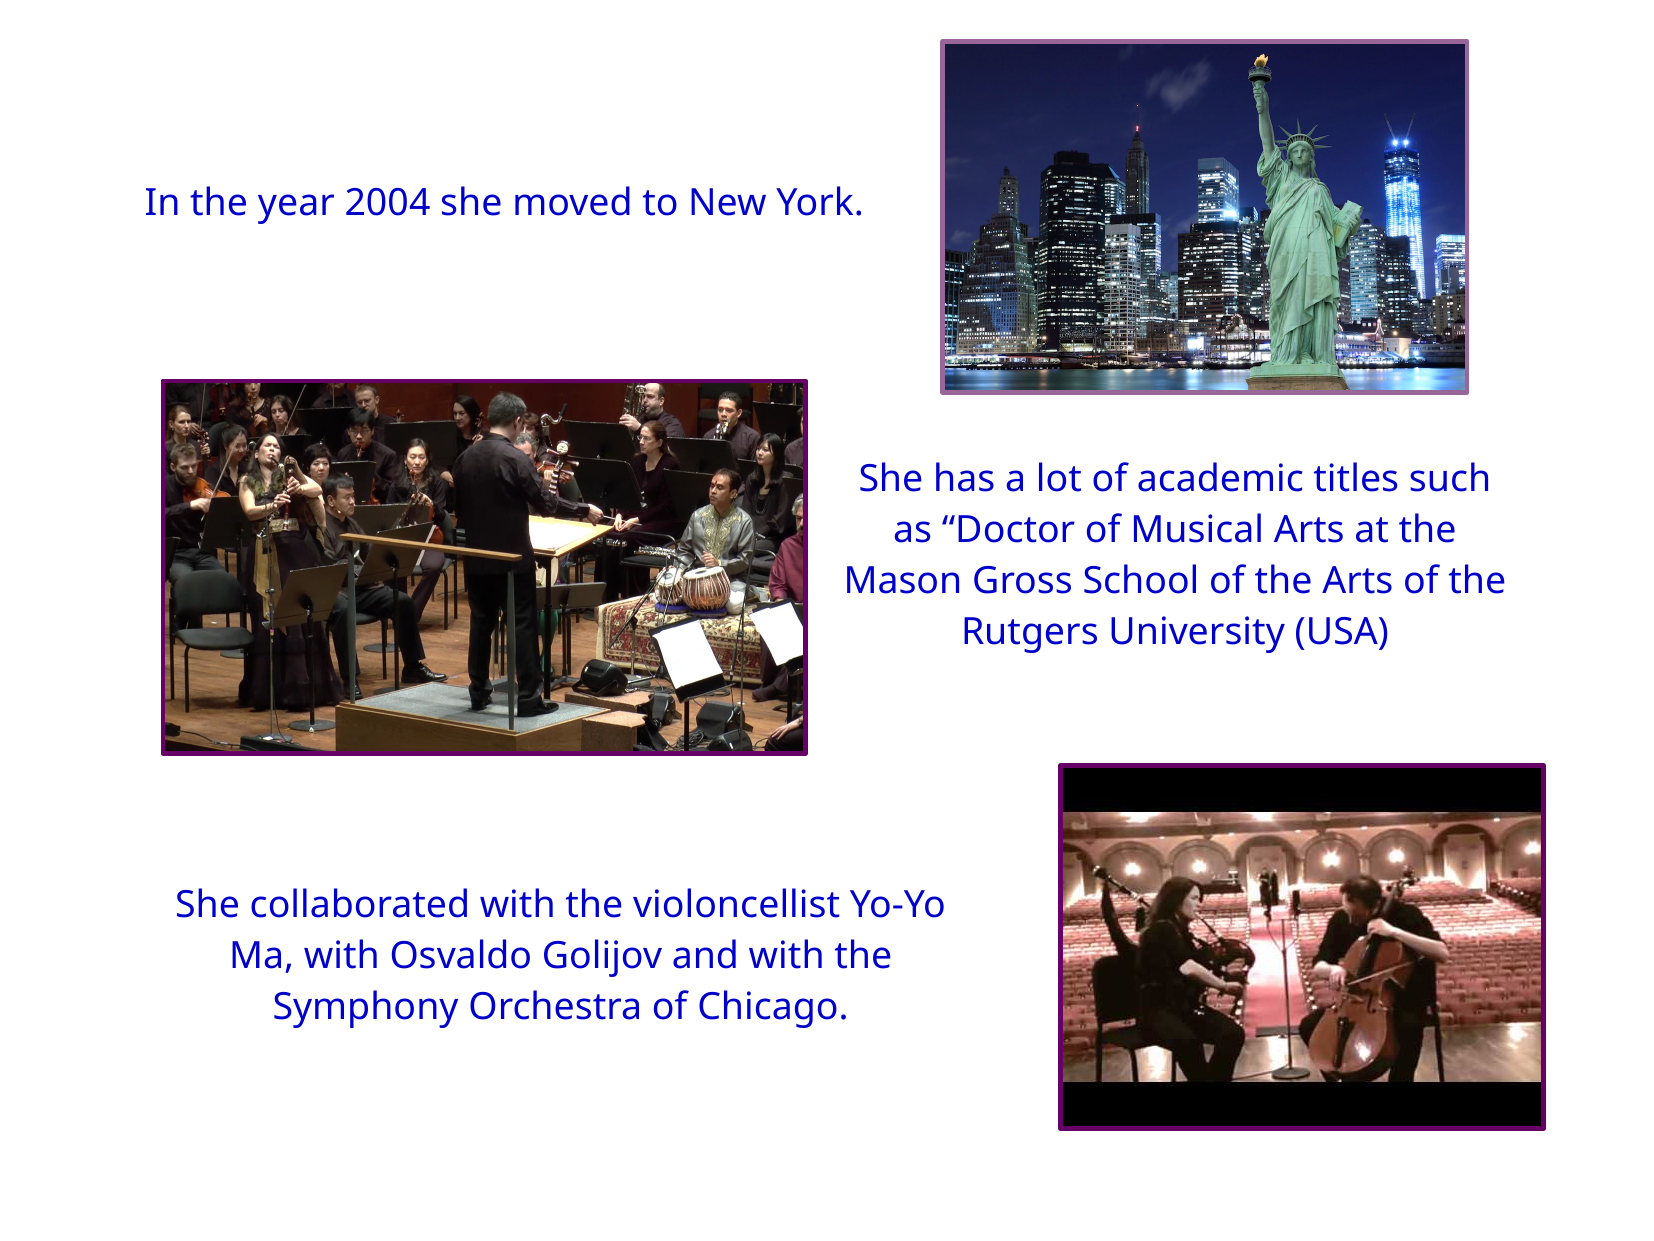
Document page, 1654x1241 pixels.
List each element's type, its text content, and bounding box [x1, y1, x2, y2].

text_box In the year 2004 she moved to New York. [129, 167, 940, 235]
text_box She has a lot of academic titles such as “Doctor of Musical Arts at the Mason Gross School of the Arts of the Rutgers University (USA) [826, 444, 1524, 721]
picture [1062, 767, 1542, 1127]
picture [944, 43, 1465, 390]
text_box She collaborated with the violoncellist Yo-Yo Ma, with Osvaldo Golijov and with the Symphony Orchestra of Chicago. [141, 767, 981, 1052]
picture [165, 383, 804, 752]
